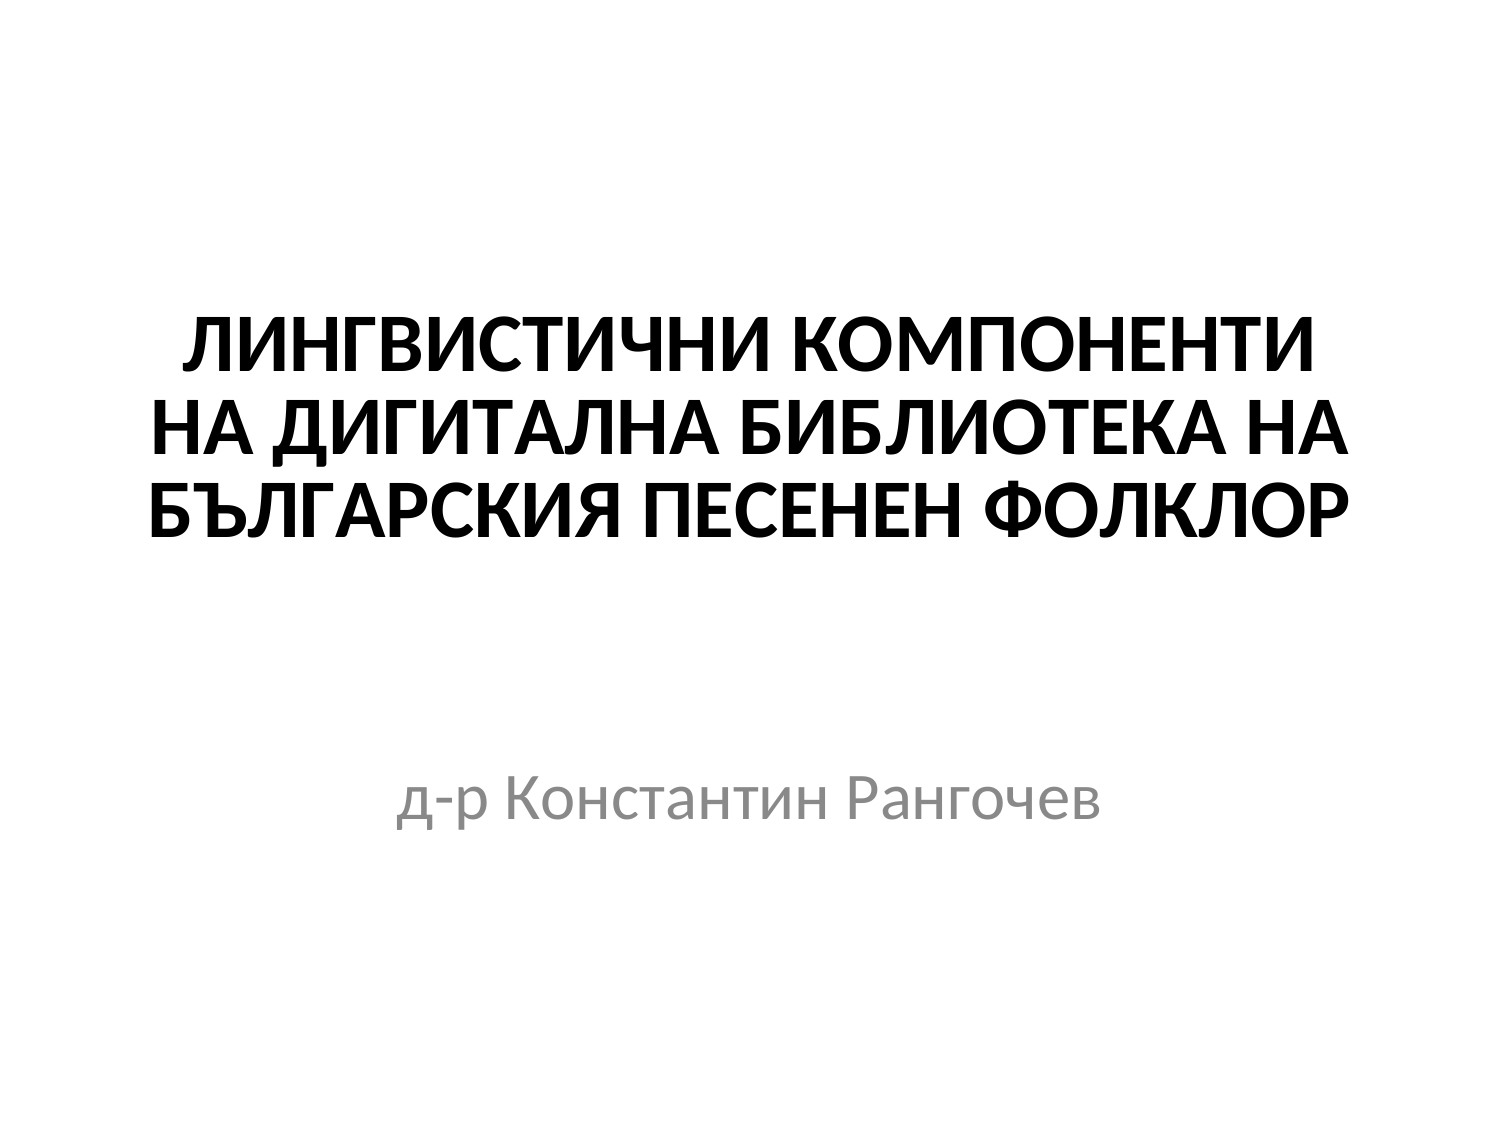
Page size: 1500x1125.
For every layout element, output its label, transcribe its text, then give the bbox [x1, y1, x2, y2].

text_box д-р Константин Рангочев [225, 761, 1276, 925]
title ЛИНГВИСТИЧНИ КОМПОНЕНТИ НА ДИГИТАЛНА БИБЛИОТЕКА НА БЪЛГАРСКИЯ ПЕСЕНЕН ФОЛКЛОР [112, 234, 1388, 633]
